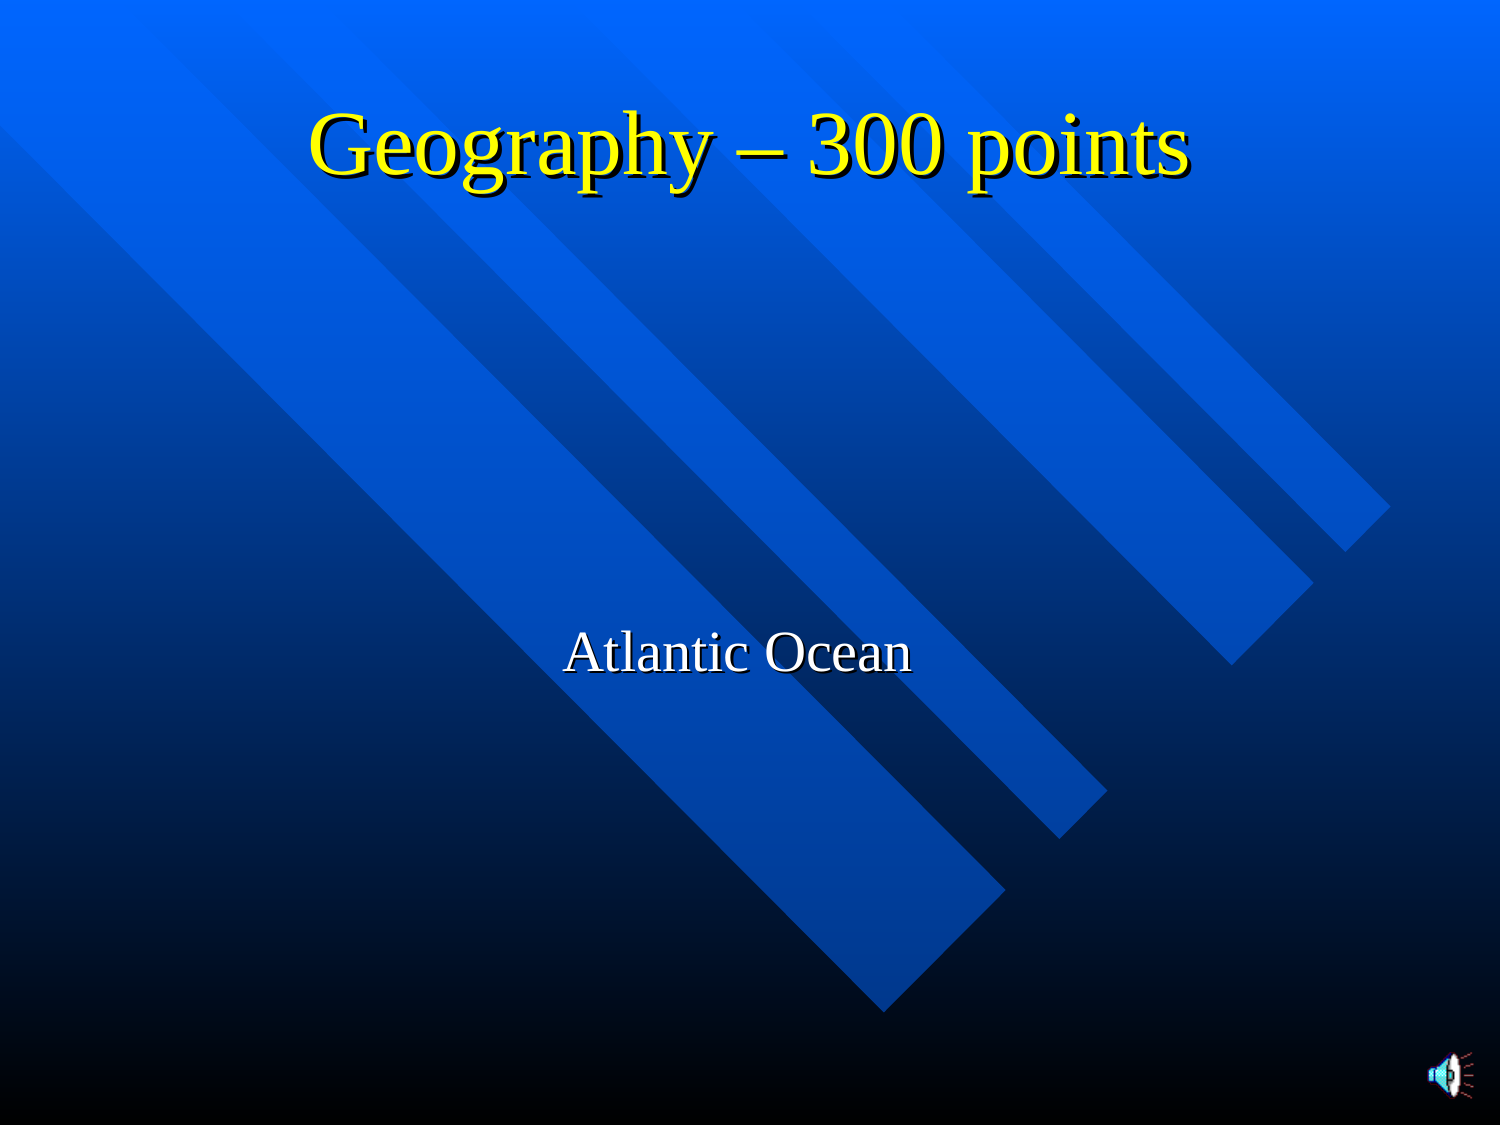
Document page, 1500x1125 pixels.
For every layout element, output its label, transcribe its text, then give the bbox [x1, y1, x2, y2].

picture [1426, 1051, 1477, 1102]
table_header Atlantic Ocean [125, 313, 1350, 983]
title Geography – 300 points [112, 37, 1388, 238]
